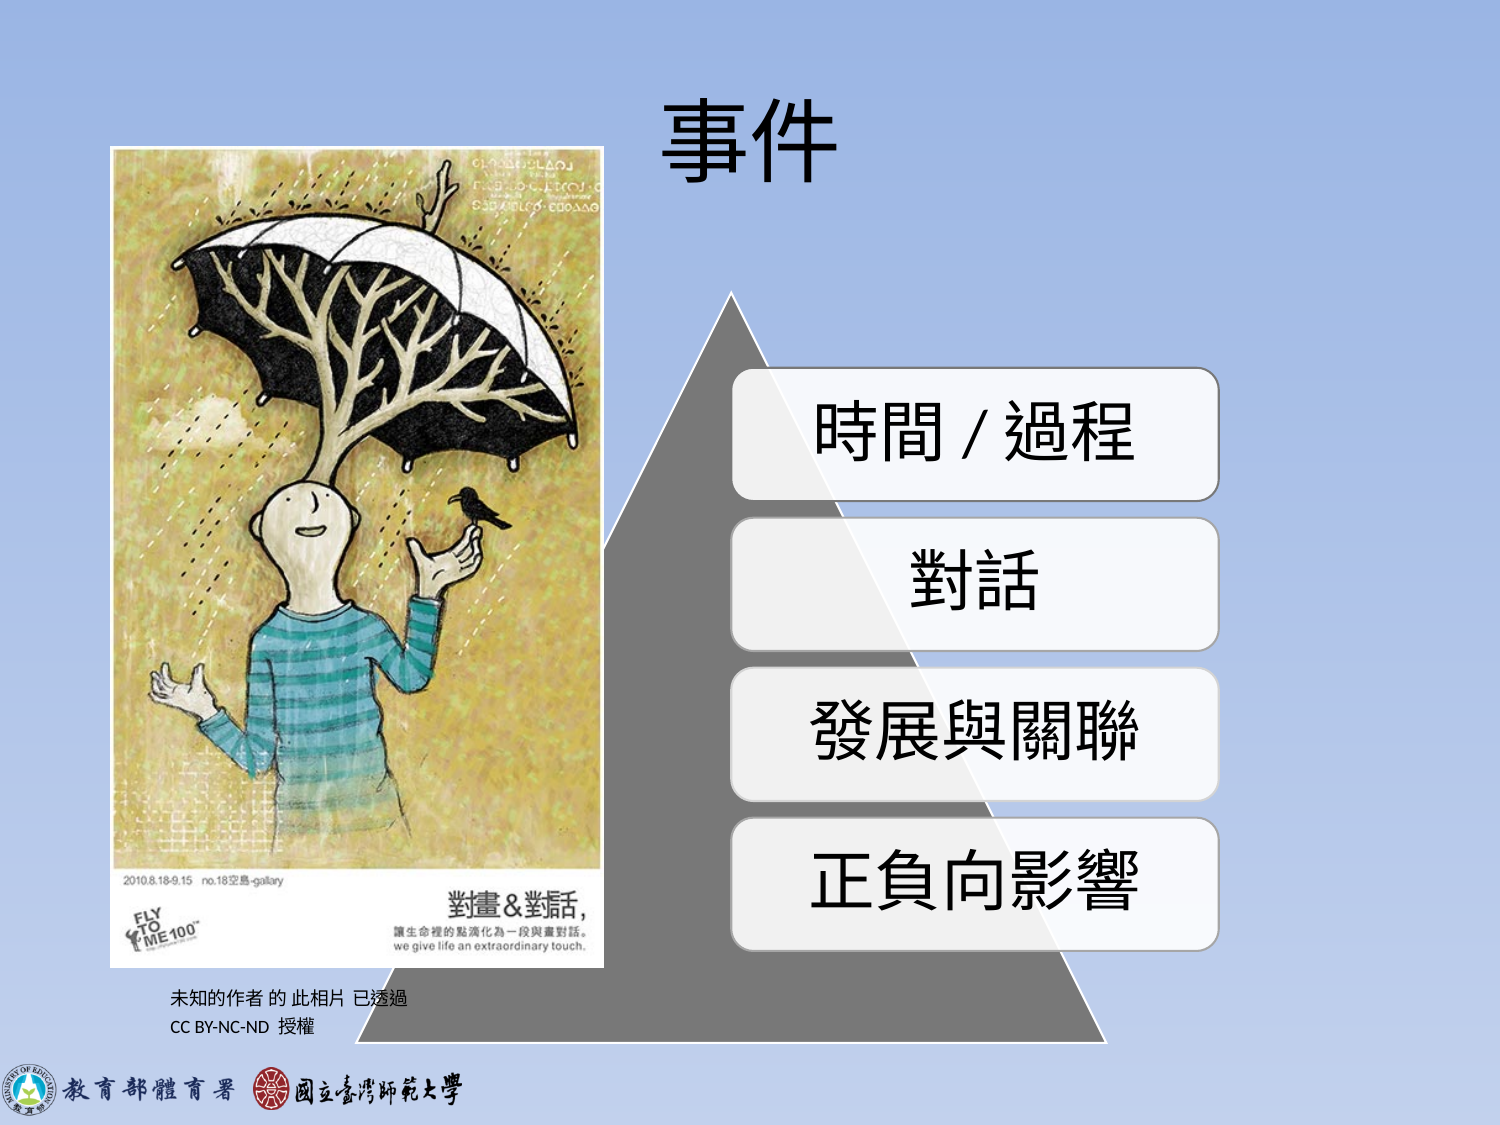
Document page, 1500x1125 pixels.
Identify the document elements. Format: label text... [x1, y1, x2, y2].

text_box 正負向影響 [731, 817, 1219, 951]
text_box 對話 [731, 517, 1219, 652]
title 事件 [75, 45, 1426, 233]
text_box 未知的作者 的 此相片 已透過 CC BY-NC-ND 授權 [155, 979, 457, 1041]
text_box 時間/過程 [731, 367, 1219, 502]
text_box [356, 292, 1107, 1043]
picture [110, 146, 604, 968]
text_box 發展與關聯 [731, 667, 1219, 802]
